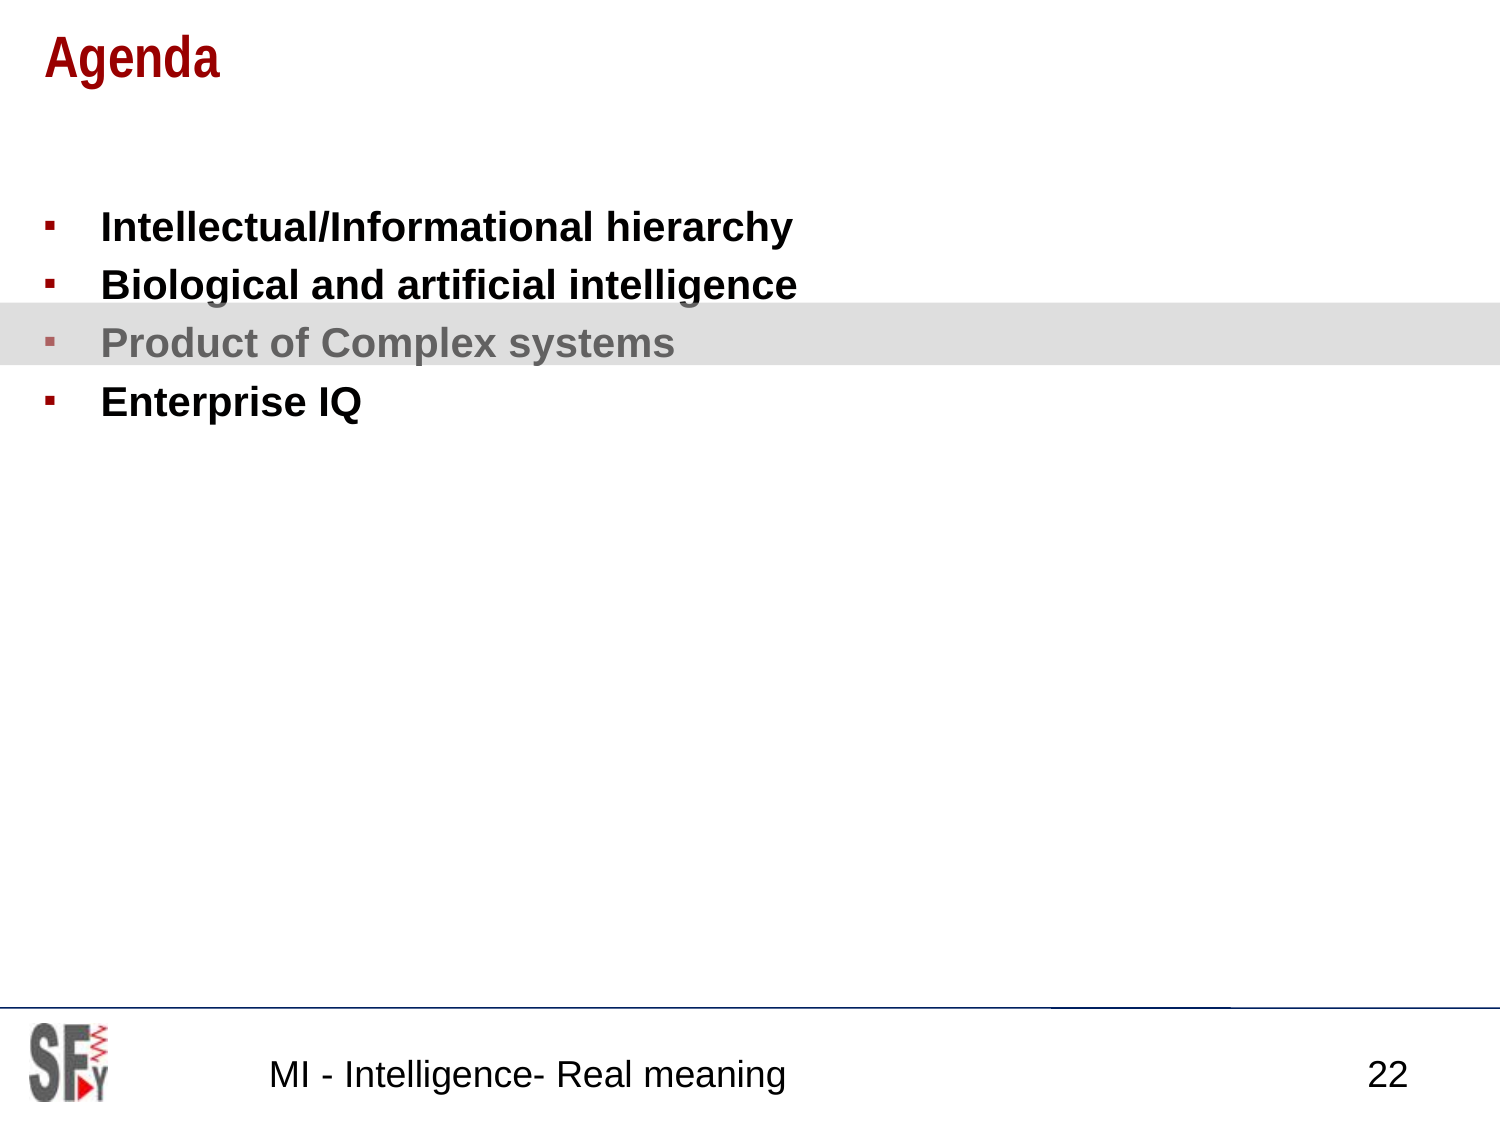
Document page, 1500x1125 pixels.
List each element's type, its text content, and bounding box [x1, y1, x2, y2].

footer MI - Intelligence- Real meaning [253, 1034, 1336, 1103]
slide_number <numéro> [1352, 1034, 1490, 1103]
list Intellectual/Informational hierarchy Biological and artificial intelligence Product of Complex systems Enterprise IQ [29, 366, 1471, 988]
list Intellectual/Informational hierarchy Biological and artificial intelligence Product of Complex systems Enterprise IQ [29, 184, 1471, 302]
text_box [0, 302, 1500, 366]
title Agenda [29, 12, 1471, 138]
picture [29, 1023, 108, 1102]
